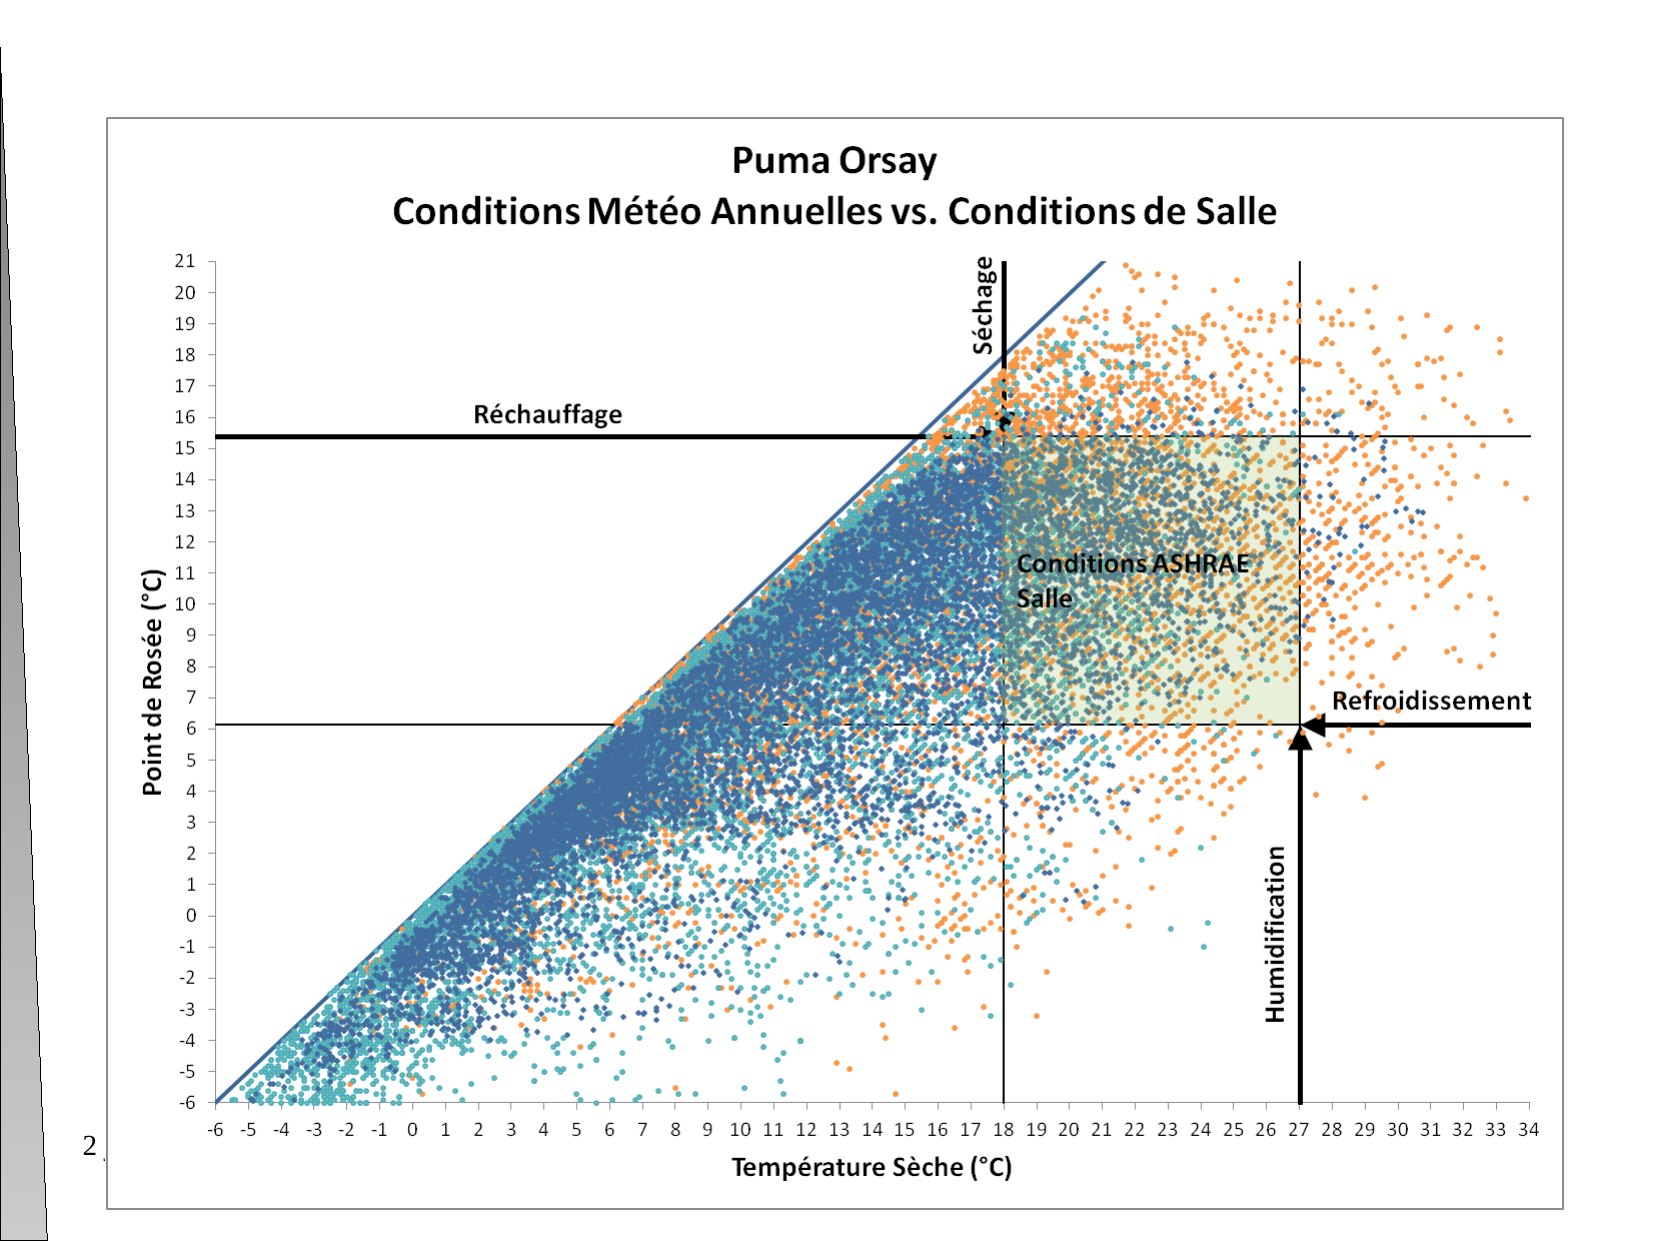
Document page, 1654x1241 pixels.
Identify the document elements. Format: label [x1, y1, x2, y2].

picture [105, 116, 1569, 1214]
